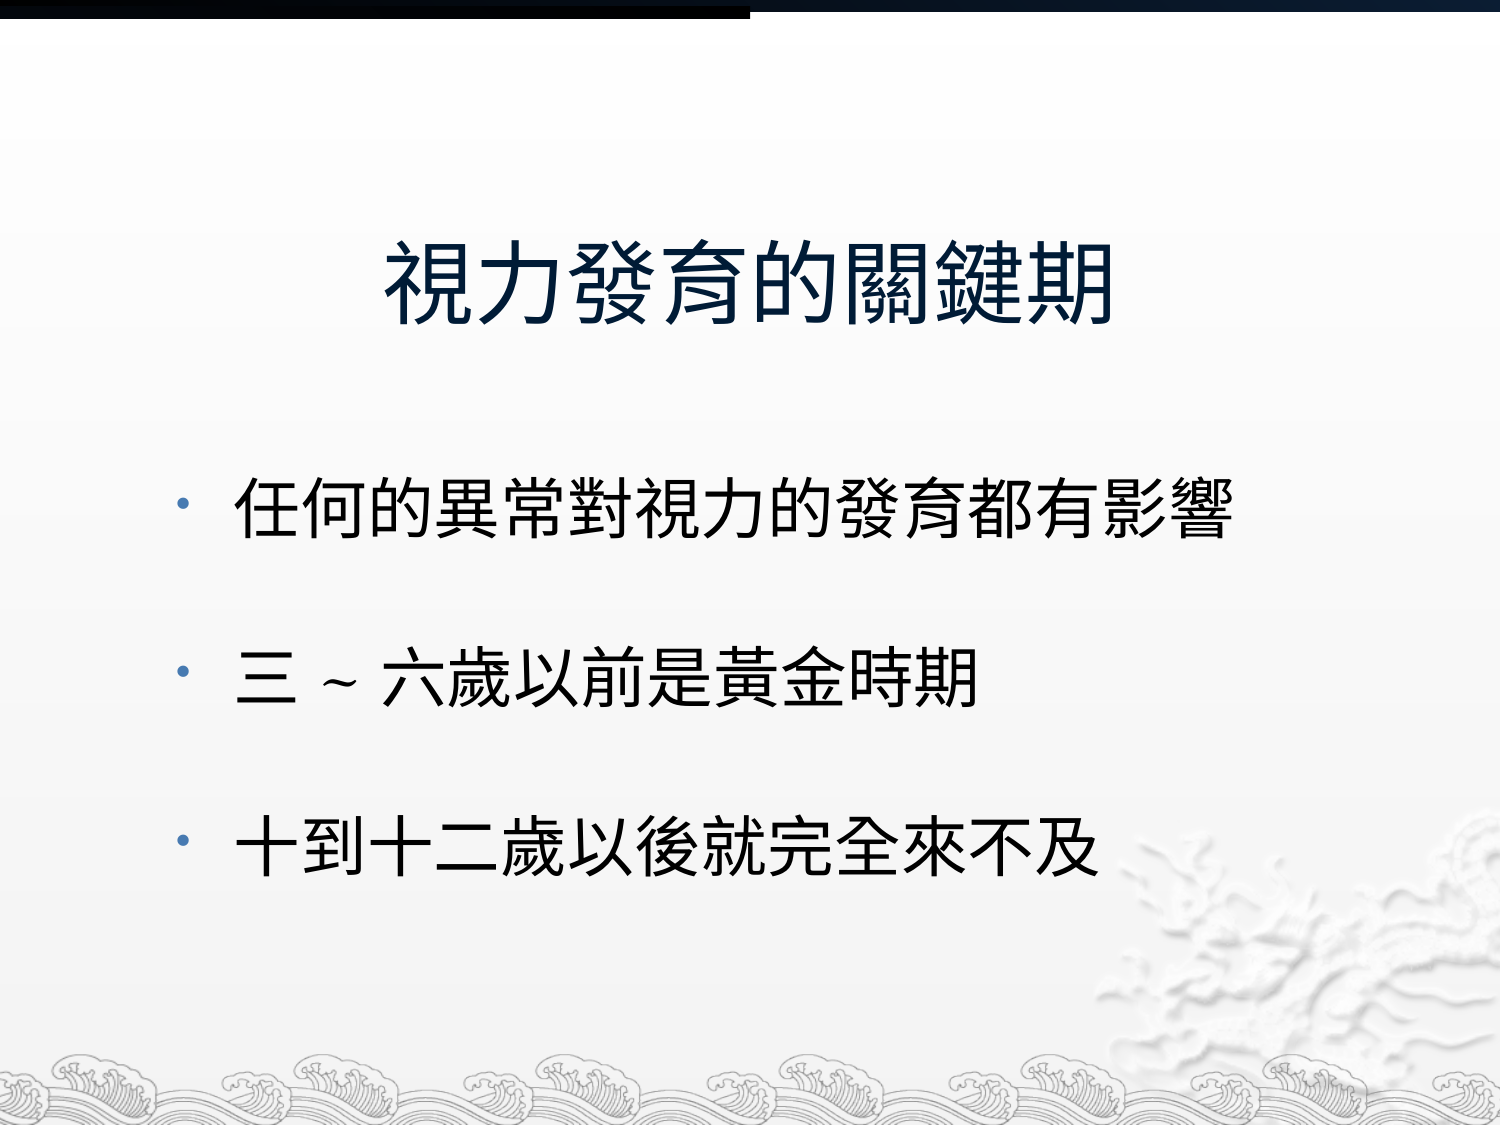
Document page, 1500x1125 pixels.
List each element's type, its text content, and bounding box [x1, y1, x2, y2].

title 視力發育的關鍵期 [112, 187, 1388, 376]
list 任何的異常對視力的發育都有影響 三~六歲以前是黃金時期 十到十二歲以後就完全來不及 [162, 387, 1338, 913]
